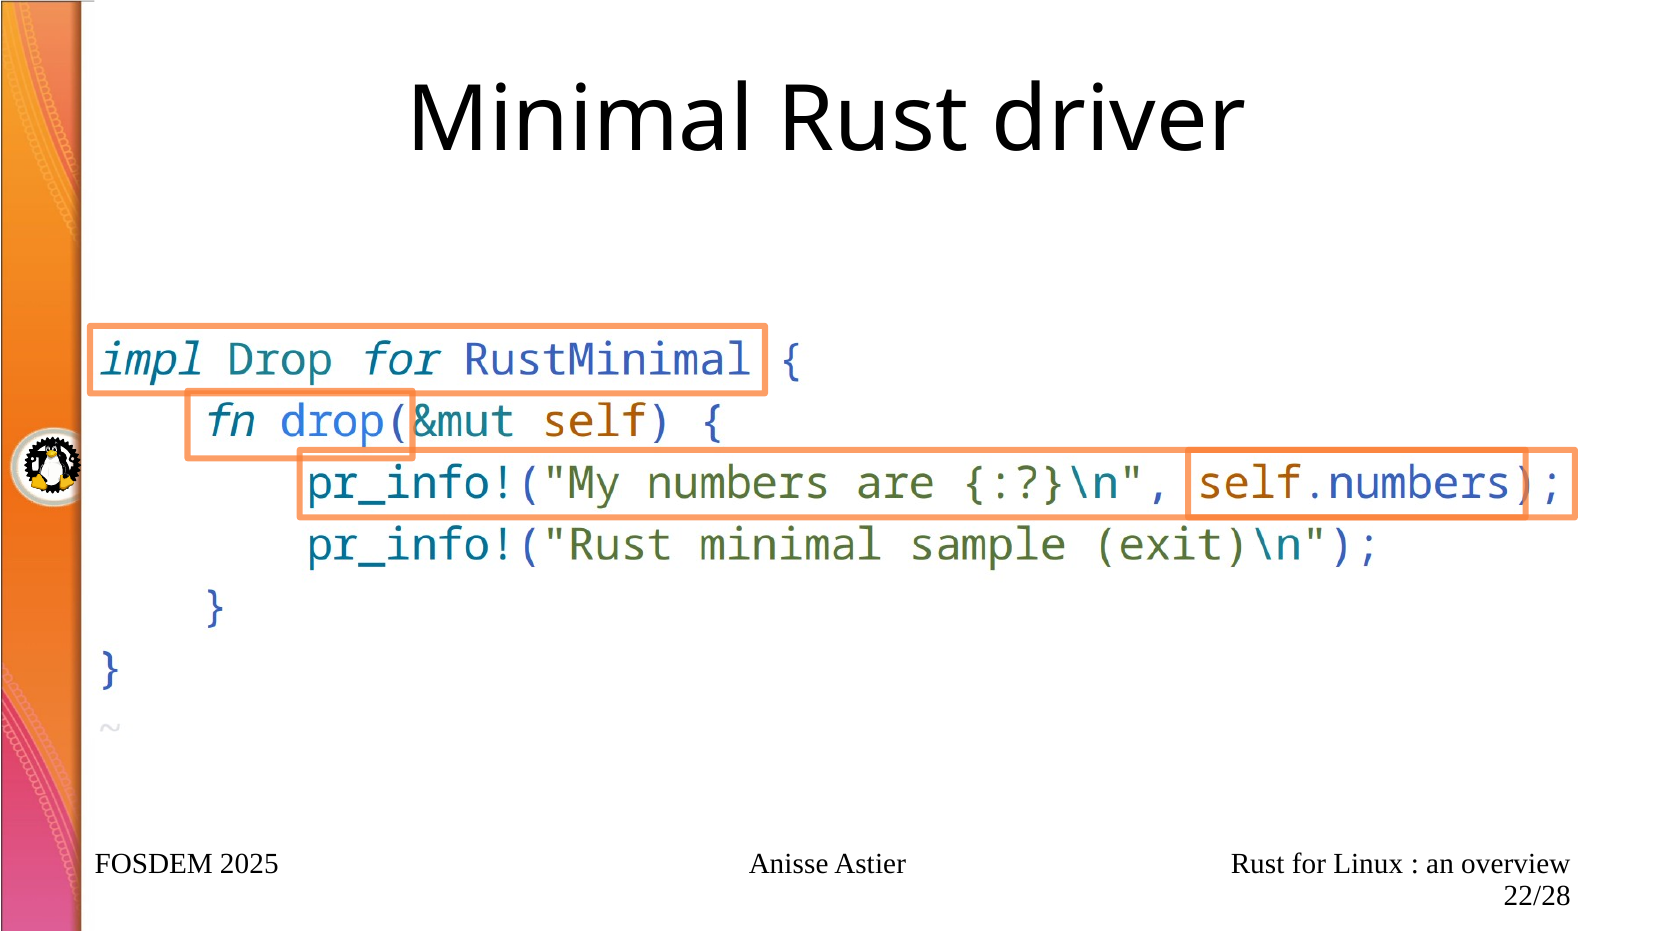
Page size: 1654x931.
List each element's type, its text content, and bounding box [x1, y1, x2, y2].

title Minimal Rust driver [82, 37, 1571, 193]
picture [2, 2, 1654, 931]
